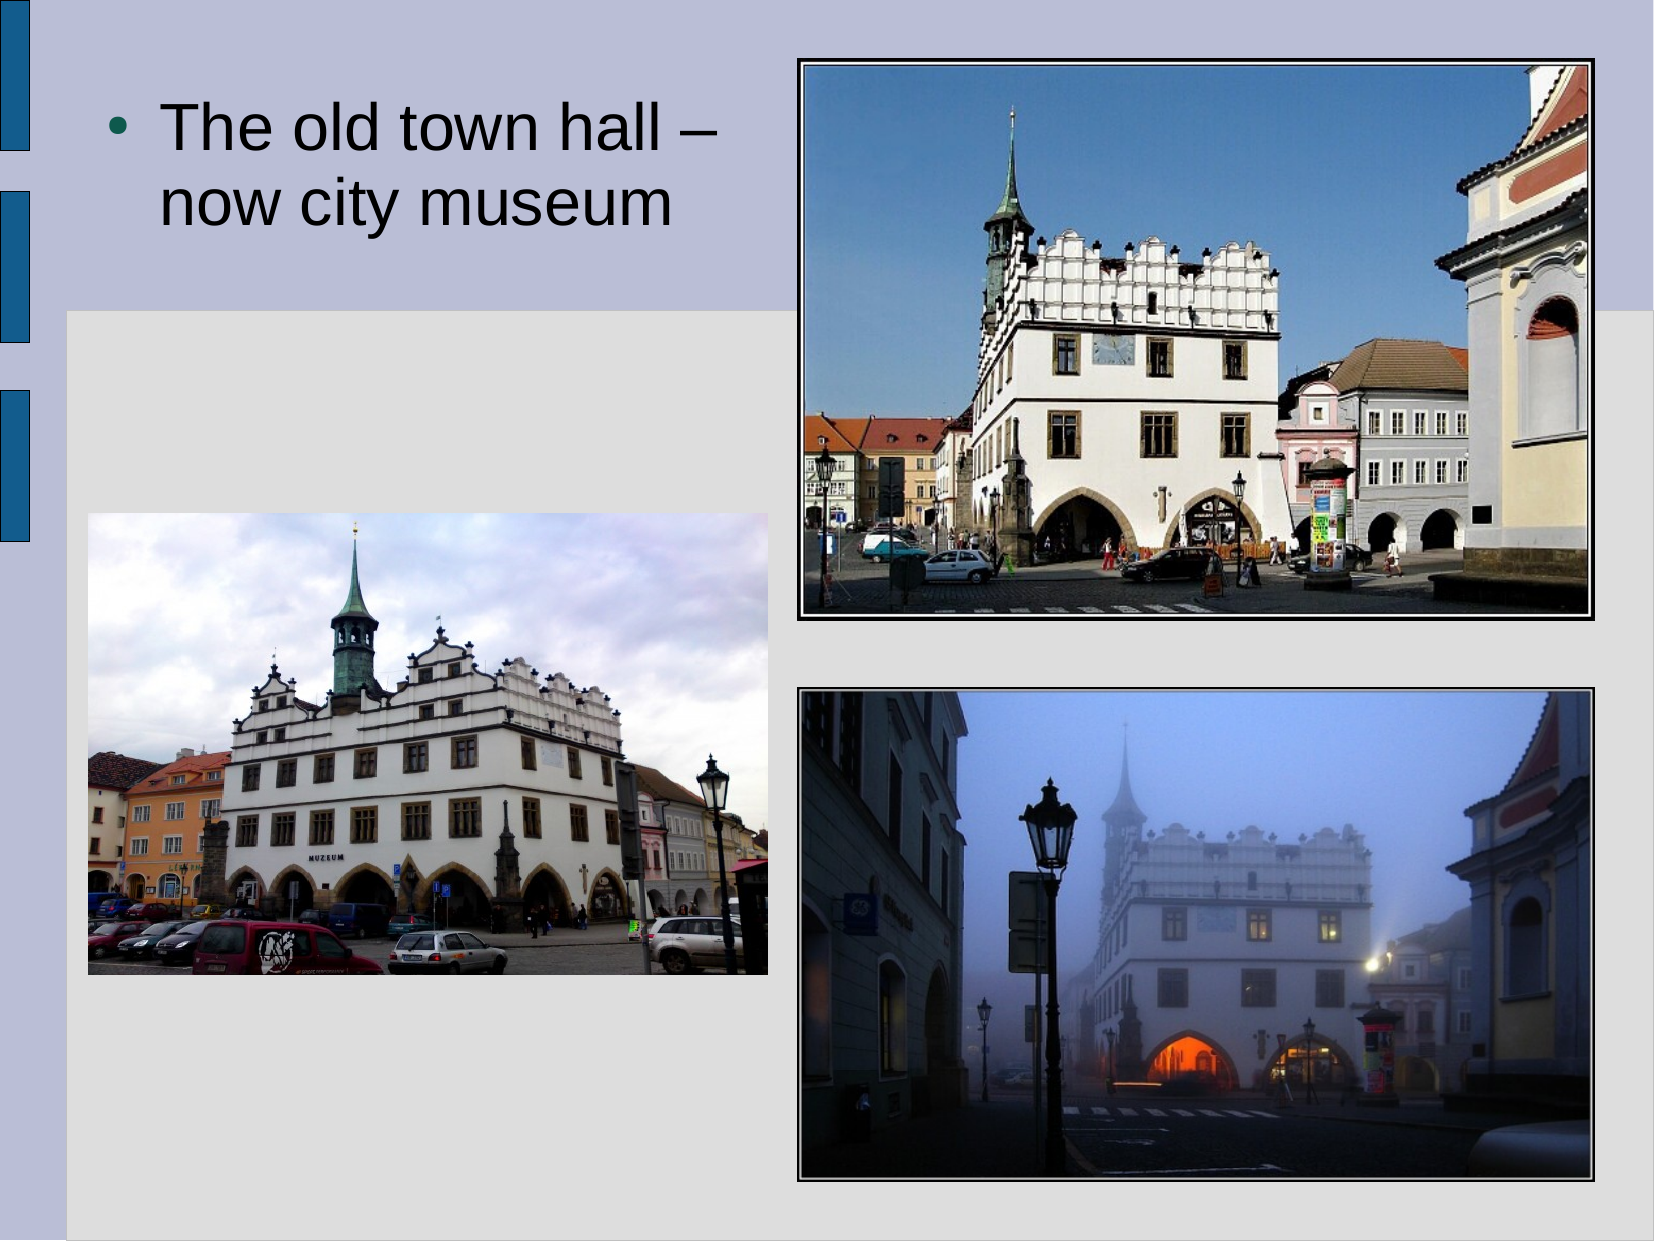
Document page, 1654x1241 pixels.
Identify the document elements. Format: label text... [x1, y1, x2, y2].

list The old town hall – now city museum [88, 89, 735, 513]
picture [797, 687, 1595, 1182]
picture [88, 513, 768, 975]
picture [797, 58, 1595, 621]
